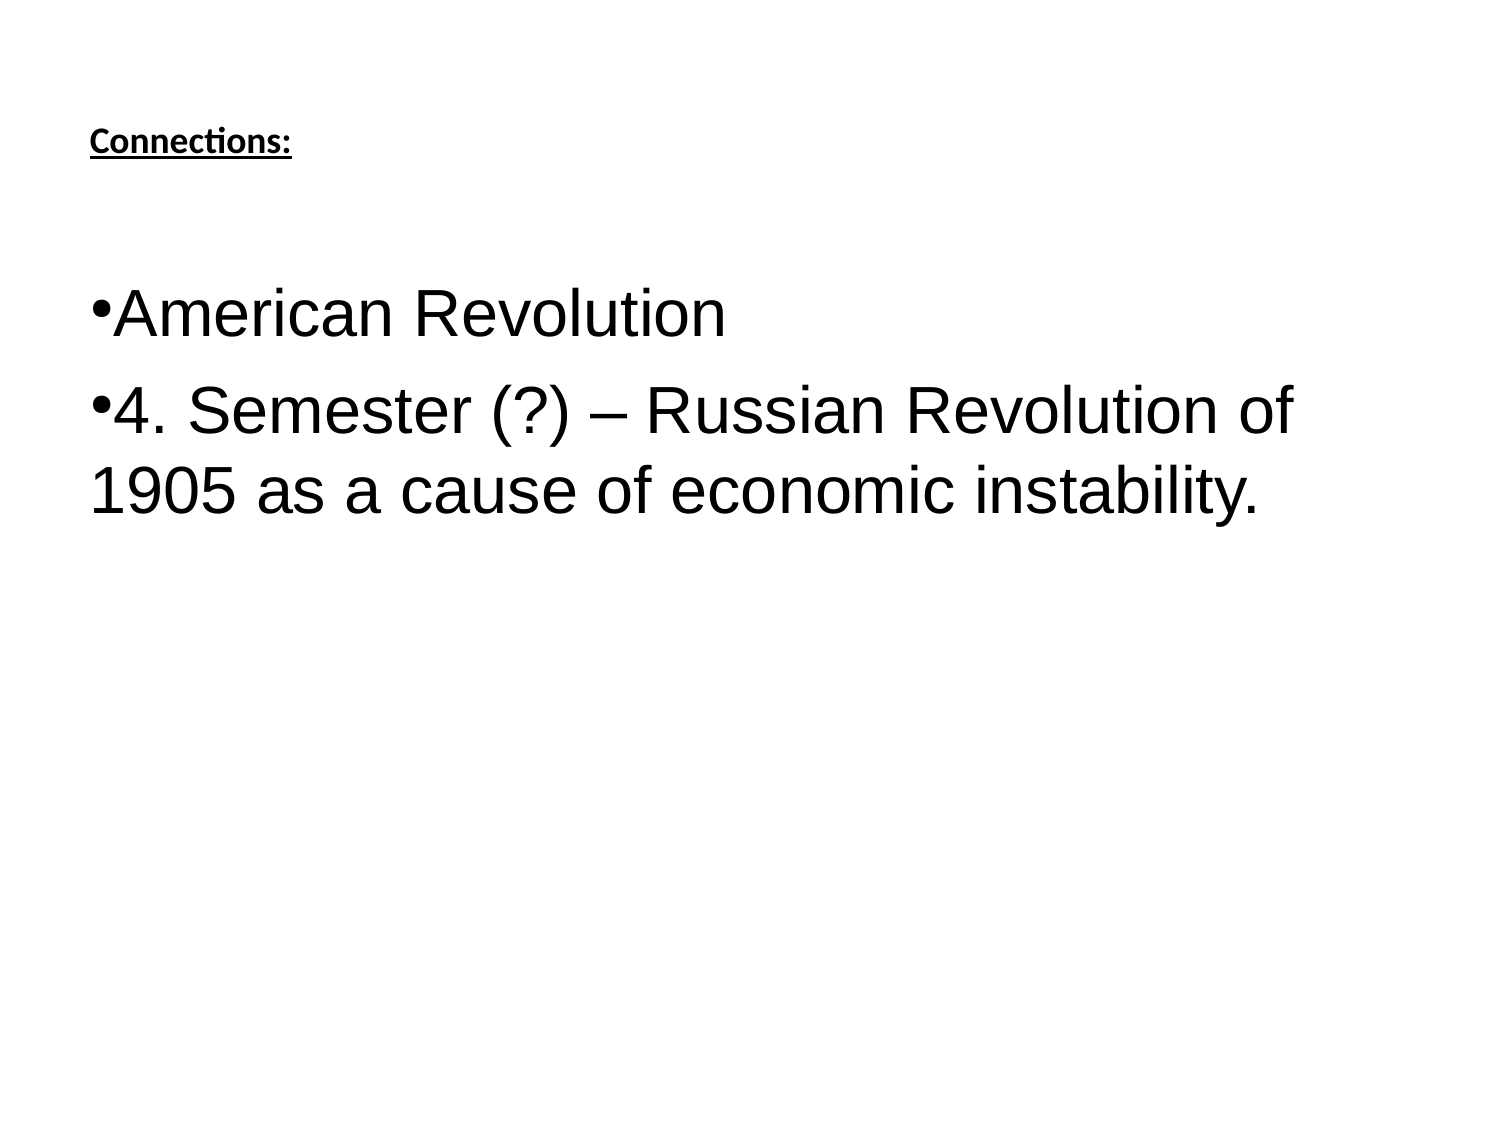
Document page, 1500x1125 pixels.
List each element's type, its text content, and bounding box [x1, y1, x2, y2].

list American Revolution 4. Semester (?) – Russian Revolution of 1905 as a cause of economic instability. [75, 262, 1426, 1006]
title Connections: [75, 45, 1426, 233]
